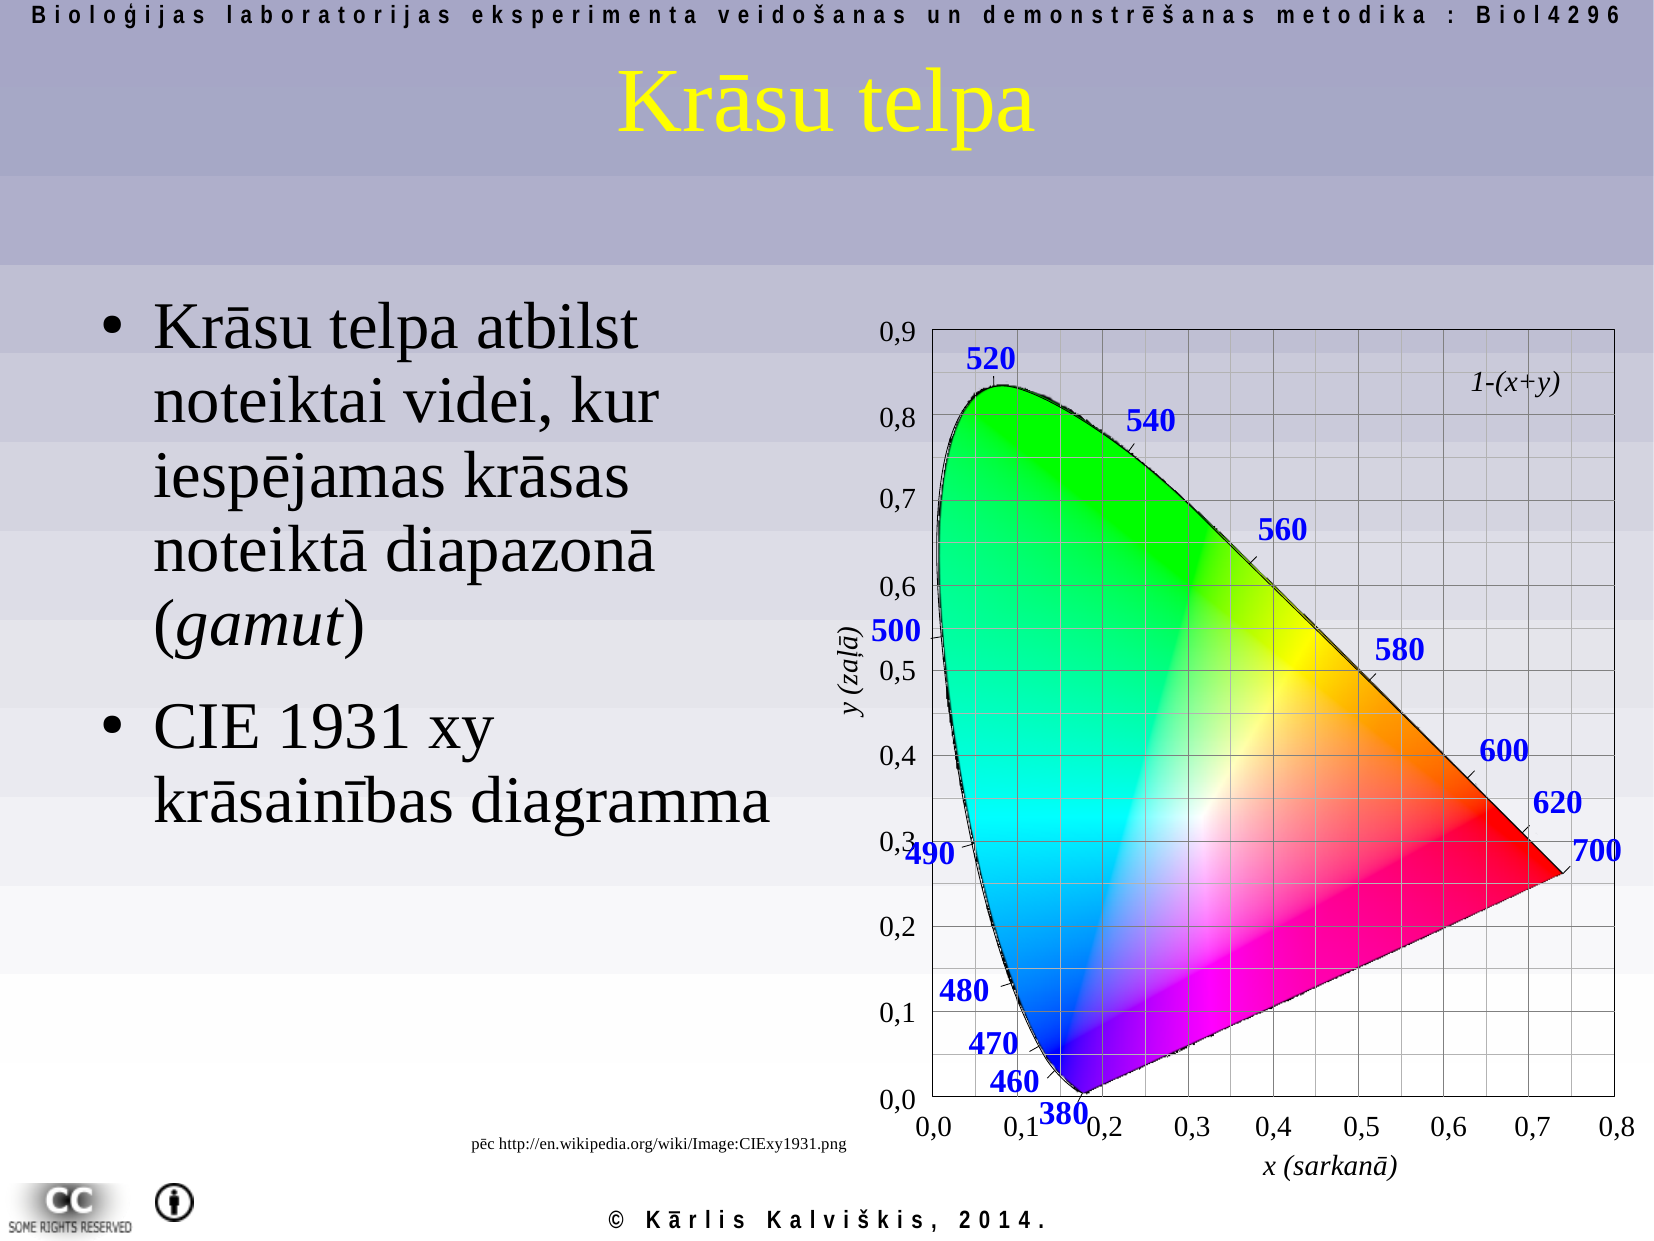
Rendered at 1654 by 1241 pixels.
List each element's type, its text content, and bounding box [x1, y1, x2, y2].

text_box 470 [968, 1024, 1019, 1063]
text_box 380 [1038, 1094, 1090, 1133]
text_box 0,2 [879, 909, 917, 944]
text_box 520 [965, 339, 1017, 377]
text_box y (zaļā) [829, 626, 864, 716]
list Krāsu telpa atbilst noteiktai videi, kur iespējamas krāsas noteiktā diapazonā (gamut) CIE 1931 xy krāsainības diagramma [82, 289, 789, 1113]
text_box 0,6 [879, 570, 917, 604]
text_box 0,9 [879, 314, 917, 349]
text_box 490 [905, 834, 956, 872]
text_box 540 [1125, 401, 1177, 439]
text_box 0,1 [879, 995, 917, 1030]
text_box 0,3 [1173, 1110, 1211, 1134]
text_box 480 [939, 971, 990, 1009]
text_box 0,3 [879, 824, 917, 859]
text_box 560 [1257, 510, 1309, 548]
text_box 1-(x+y) [1529, 365, 1561, 400]
text_box 0,8 [879, 401, 917, 436]
text_box 0,1 [1003, 1110, 1041, 1134]
text_box 0,5 [1343, 1110, 1381, 1134]
title Krāsu telpa [29, 49, 1625, 296]
text_box pēc http://en.wikipedia.org/wiki/Image:CIExy1931.png [471, 1134, 1585, 1190]
picture [0, 0, 1654, 1241]
text_box 1-(x+y) [1470, 365, 1528, 400]
text_box 0,0 [879, 1082, 917, 1117]
text_box 600 [1479, 732, 1530, 770]
text_box 0,6 [1430, 1110, 1468, 1134]
text_box 620 [1532, 784, 1584, 822]
text_box 580 [1374, 631, 1426, 669]
text_box 0,7 [879, 482, 917, 516]
text_box 460 [989, 1062, 1041, 1100]
text_box 0,5 [879, 654, 917, 688]
text_box 0,8 [1598, 1110, 1636, 1145]
text_box 500 [871, 611, 922, 649]
text_box 0,0 [915, 1110, 953, 1134]
text_box 700 [1572, 831, 1623, 869]
text_box 0,4 [1255, 1110, 1293, 1134]
text_box 0,4 [879, 738, 917, 773]
text_box 0,7 [1514, 1110, 1552, 1134]
text_box 0,2 [1086, 1110, 1124, 1134]
